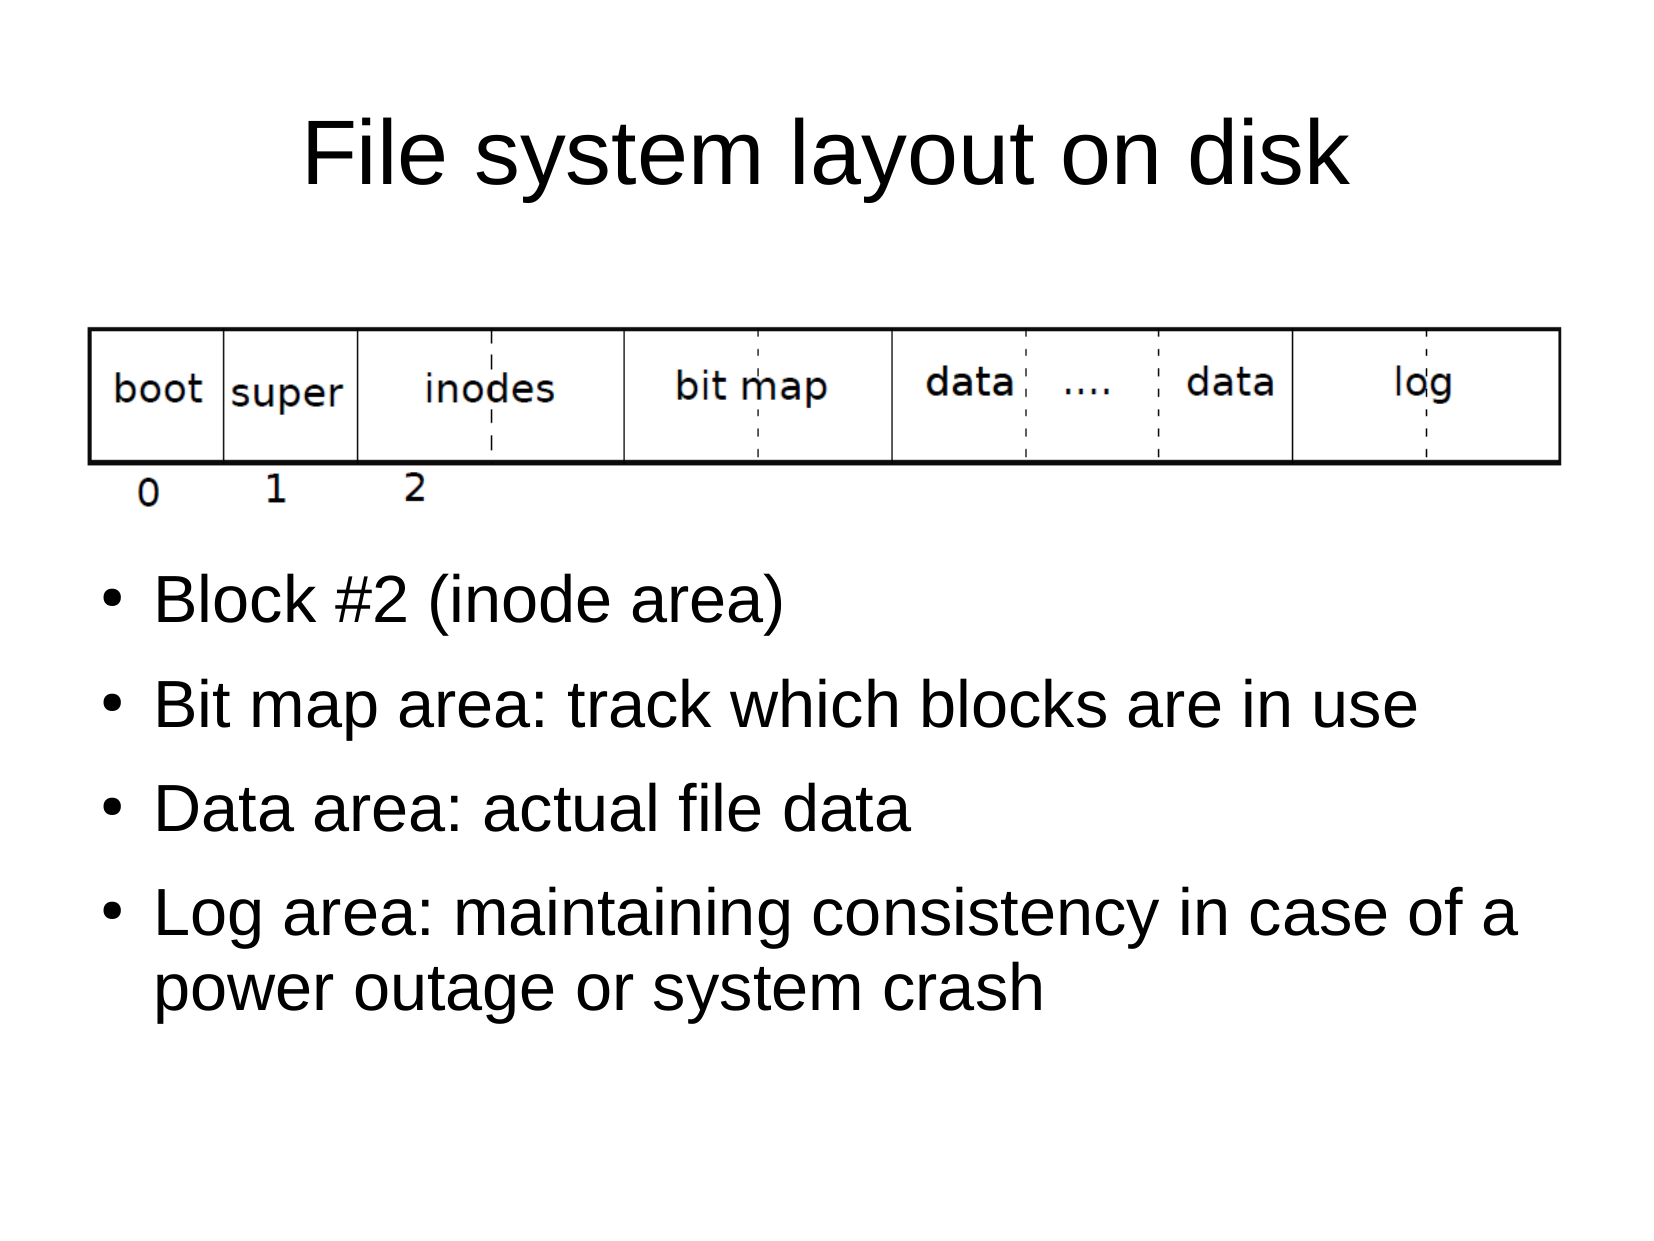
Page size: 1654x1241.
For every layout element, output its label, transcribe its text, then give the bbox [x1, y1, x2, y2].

list Block #2 (inode area) Bit map area: track which blocks are in use Data area: actual file data Log area: maintaining consistency in case of a power outage or system crash [82, 562, 1571, 1163]
title File system layout on disk [82, 49, 1571, 257]
picture [55, 304, 1575, 519]
